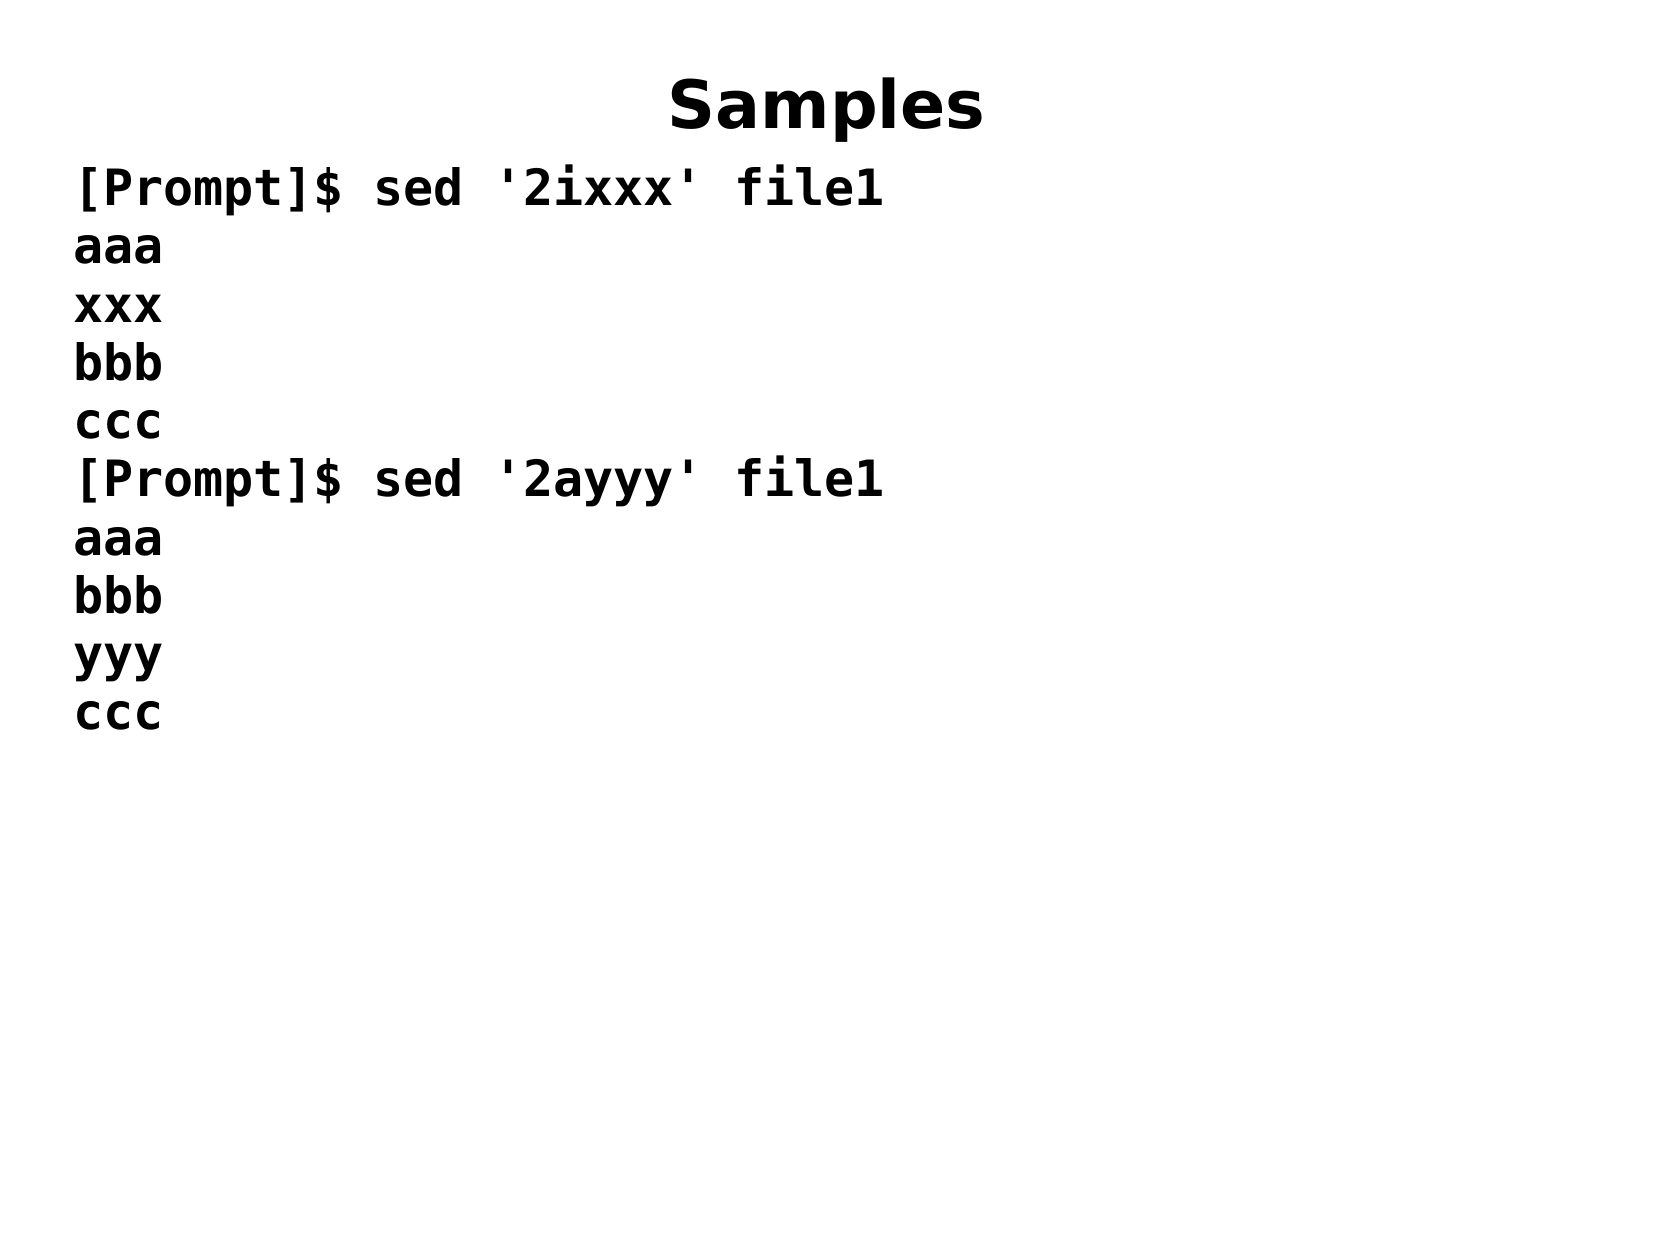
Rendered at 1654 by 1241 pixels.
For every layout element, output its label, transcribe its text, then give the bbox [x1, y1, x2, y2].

text_box Samples [Prompt]$ sed '2ixxx' file1 aaa xxx bbb ccc [Prompt]$ sed '2ayyy' file1 aaa bbb yyy ccc [59, 59, 1595, 808]
